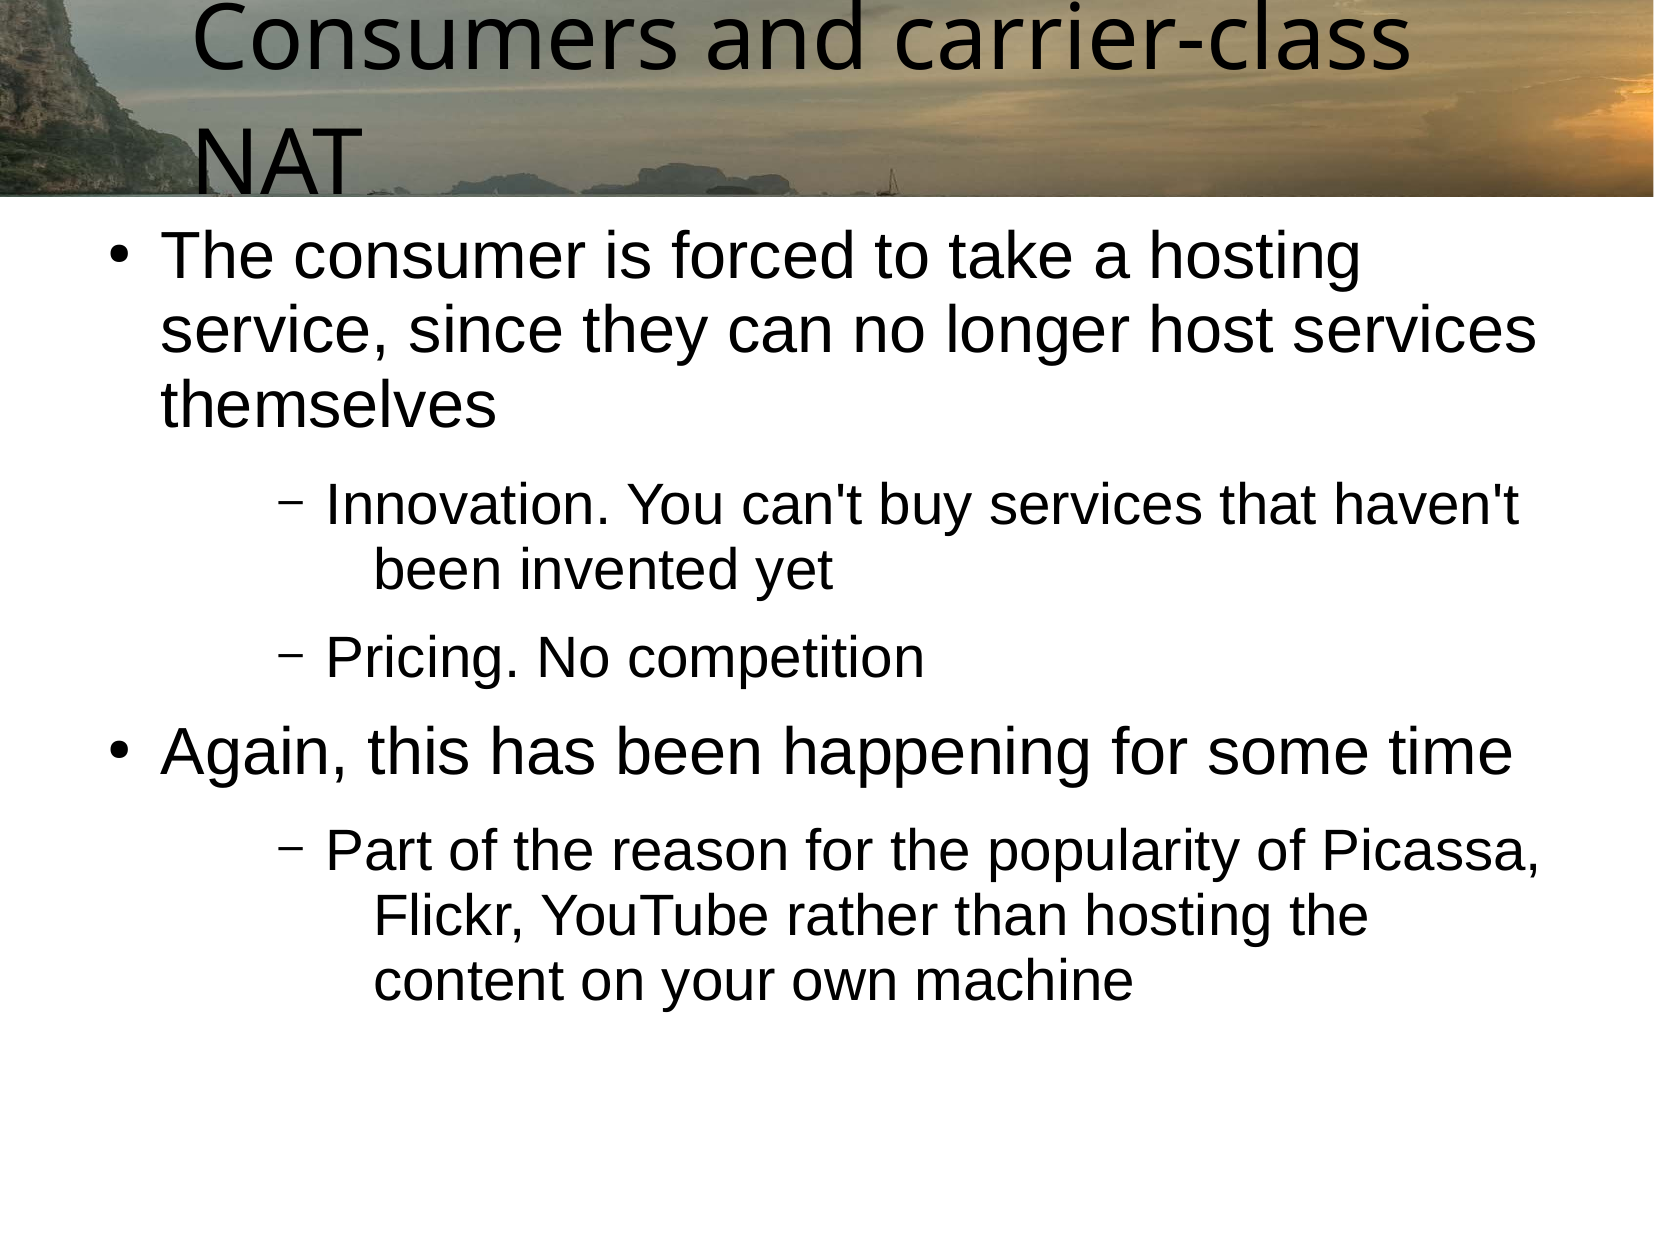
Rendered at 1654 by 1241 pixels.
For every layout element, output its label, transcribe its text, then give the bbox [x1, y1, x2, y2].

title Consumers and carrier-class NAT [190, 0, 1571, 194]
list The consumer is forced to take a hosting service, since they can no longer host services themselves Innovation. You can't buy services that haven't been invented yet Pricing. No competition Again, this has been happening for some time Part of the reason for the popularity of Picassa, Flickr, YouTube rather than hosting the content on your own machine [89, 217, 1578, 1226]
picture [0, 0, 1654, 197]
